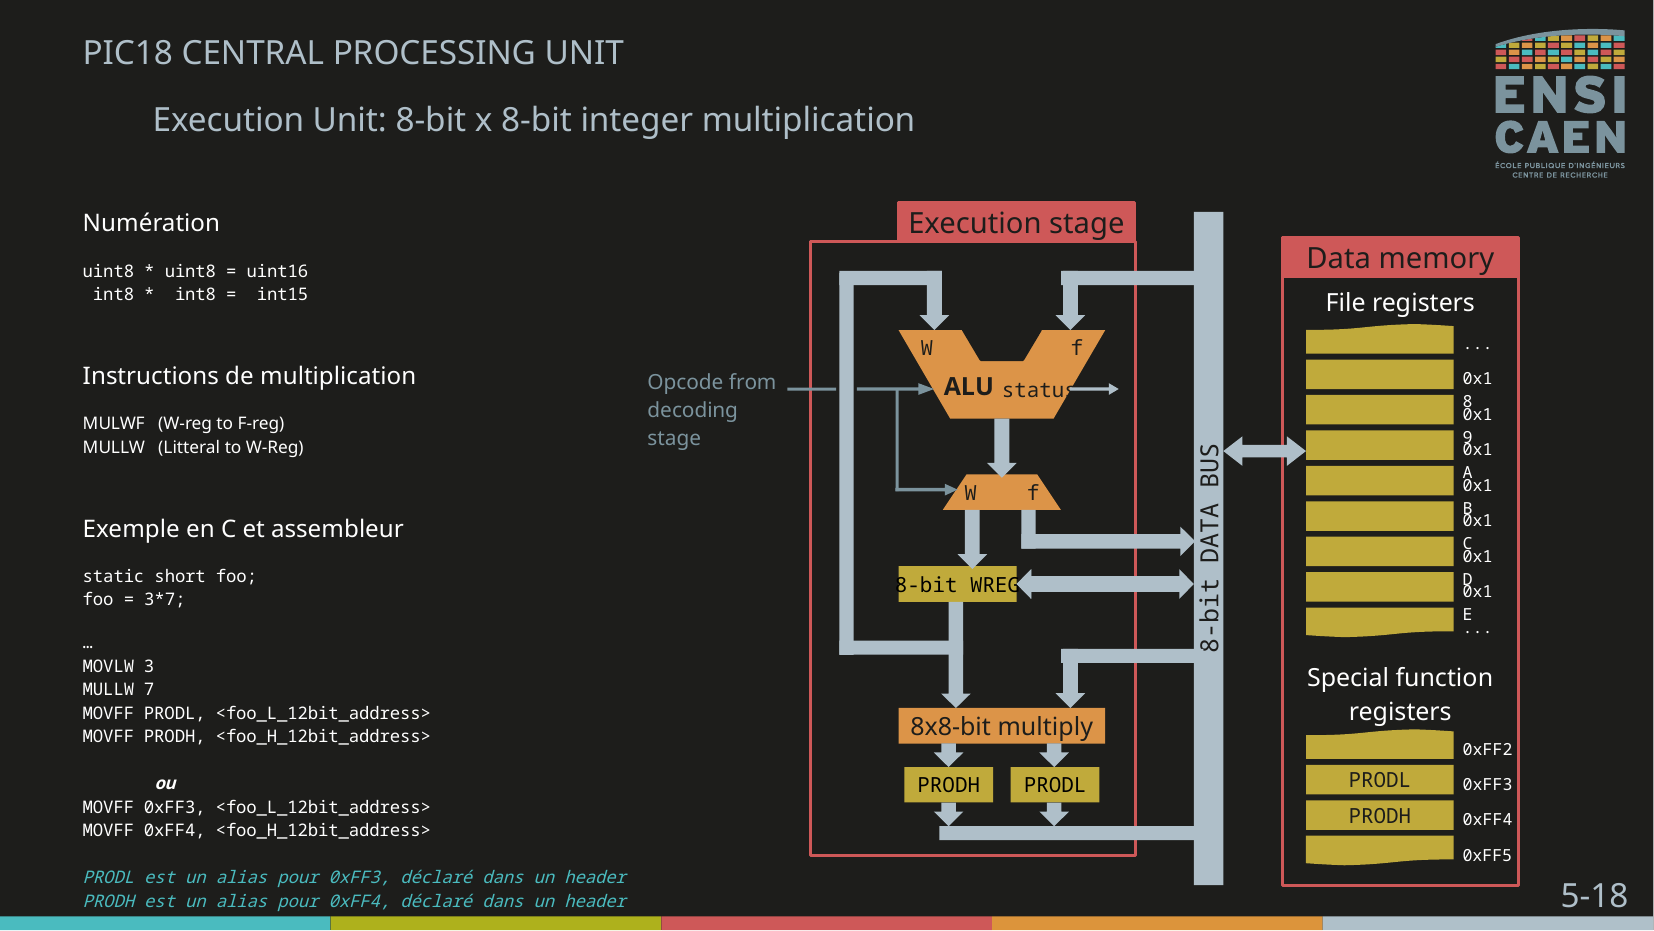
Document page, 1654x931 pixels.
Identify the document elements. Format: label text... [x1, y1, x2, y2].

title PIC18 CENTRAL PROCESSING UNIT Execution Unit: 8-bit x 8-bit integer multiplication [82, 0, 1467, 148]
list Numération uint8 * uint8 = uint16 int8 * int8 = int15 Instructions de multiplication MULWF (W-reg to F-reg) MULLW (Litteral to W-Reg) Exemple en C et assembleur static short foo; foo = 3*7; … MOVLW 3 MULLW 7 MOVFF PRODL, <foo_L_12bit_address> MOVFF PRODH, <foo_H_12bit_address> ou MOVFF 0xFF3, <foo_L_12bit_address> MOVFF 0xFF4, <foo_H_12bit_address> PRODL est un alias pour 0xFF3, déclaré dans un header PRODH est un alias pour 0xFF4, déclaré dans un header [82, 205, 1571, 915]
